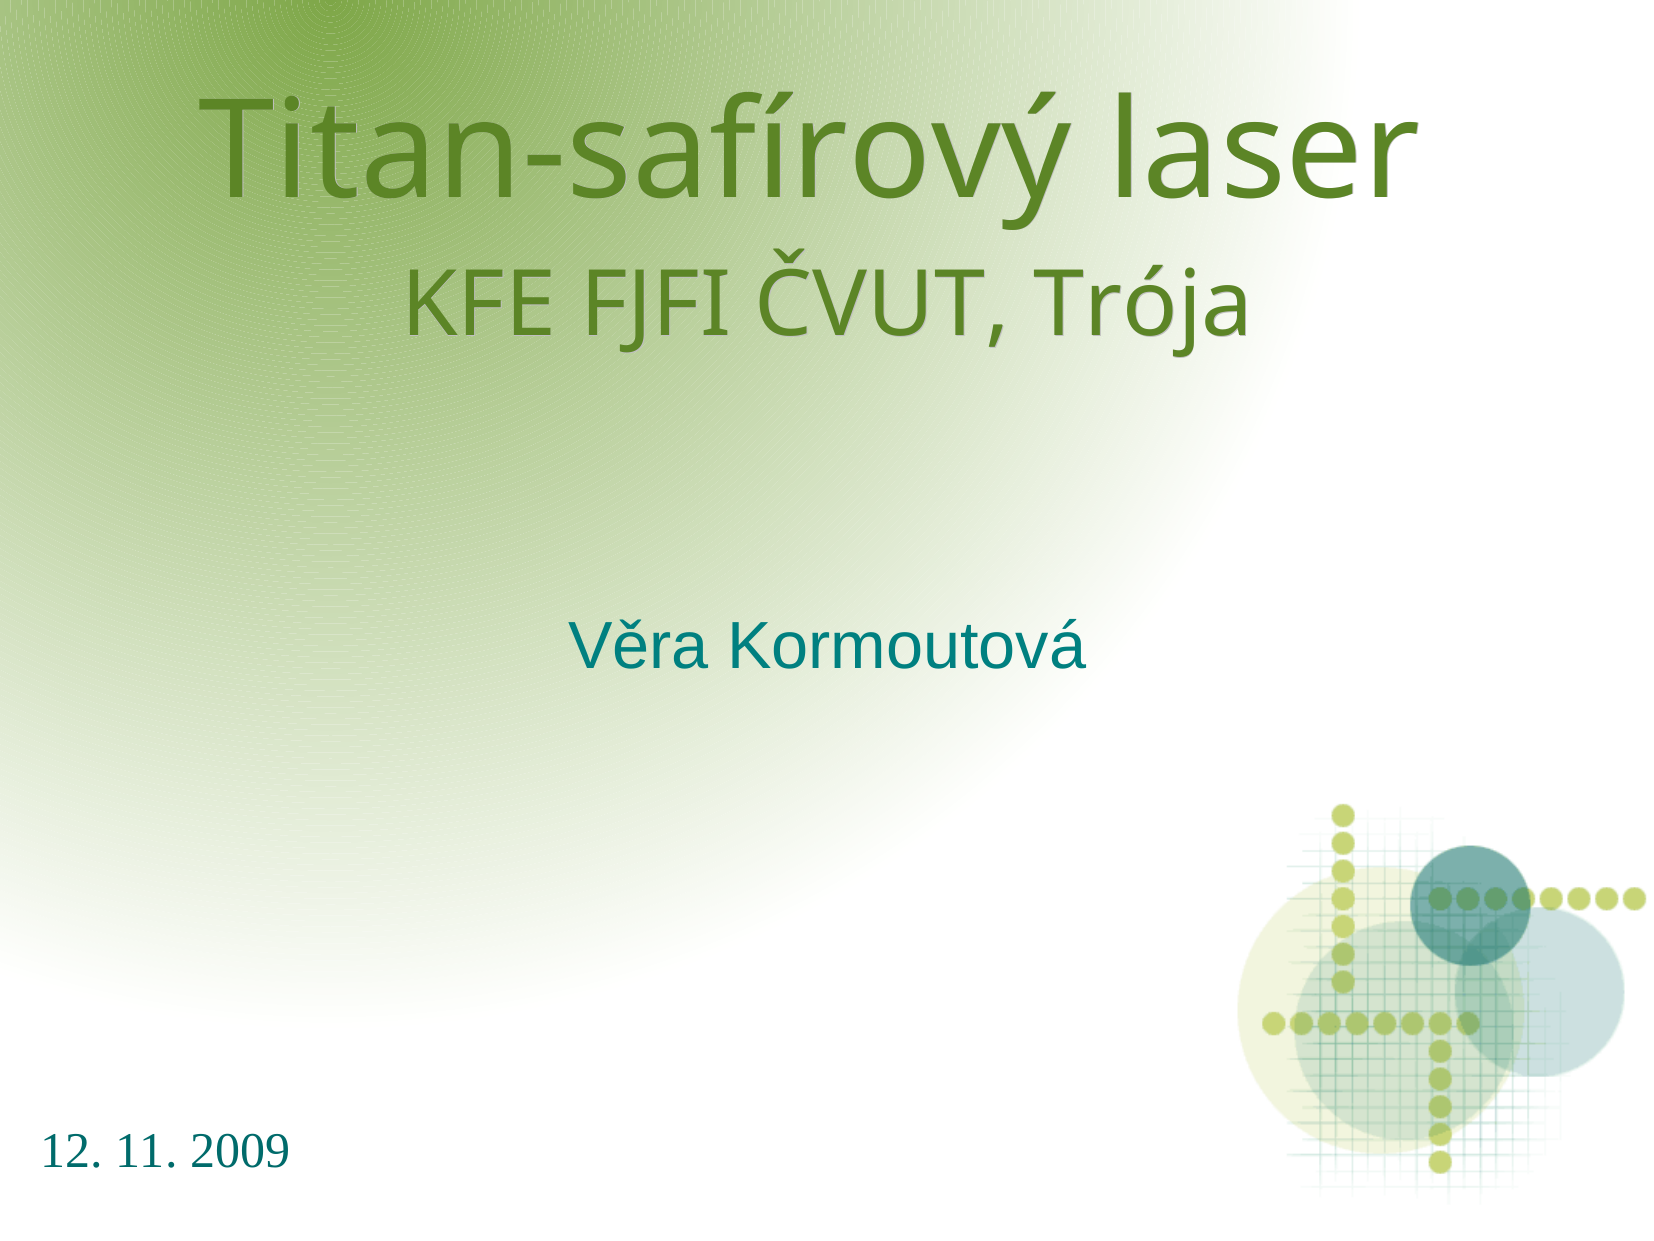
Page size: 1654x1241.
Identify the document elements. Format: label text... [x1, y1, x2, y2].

subtitle Věra Kormoutová [121, 437, 1534, 928]
picture [1224, 792, 1654, 1211]
text_box 12. 11. 2009 [40, 1122, 563, 1179]
title Titan-safírový laser KFE FJFI ČVUT, Trója [121, 68, 1534, 345]
